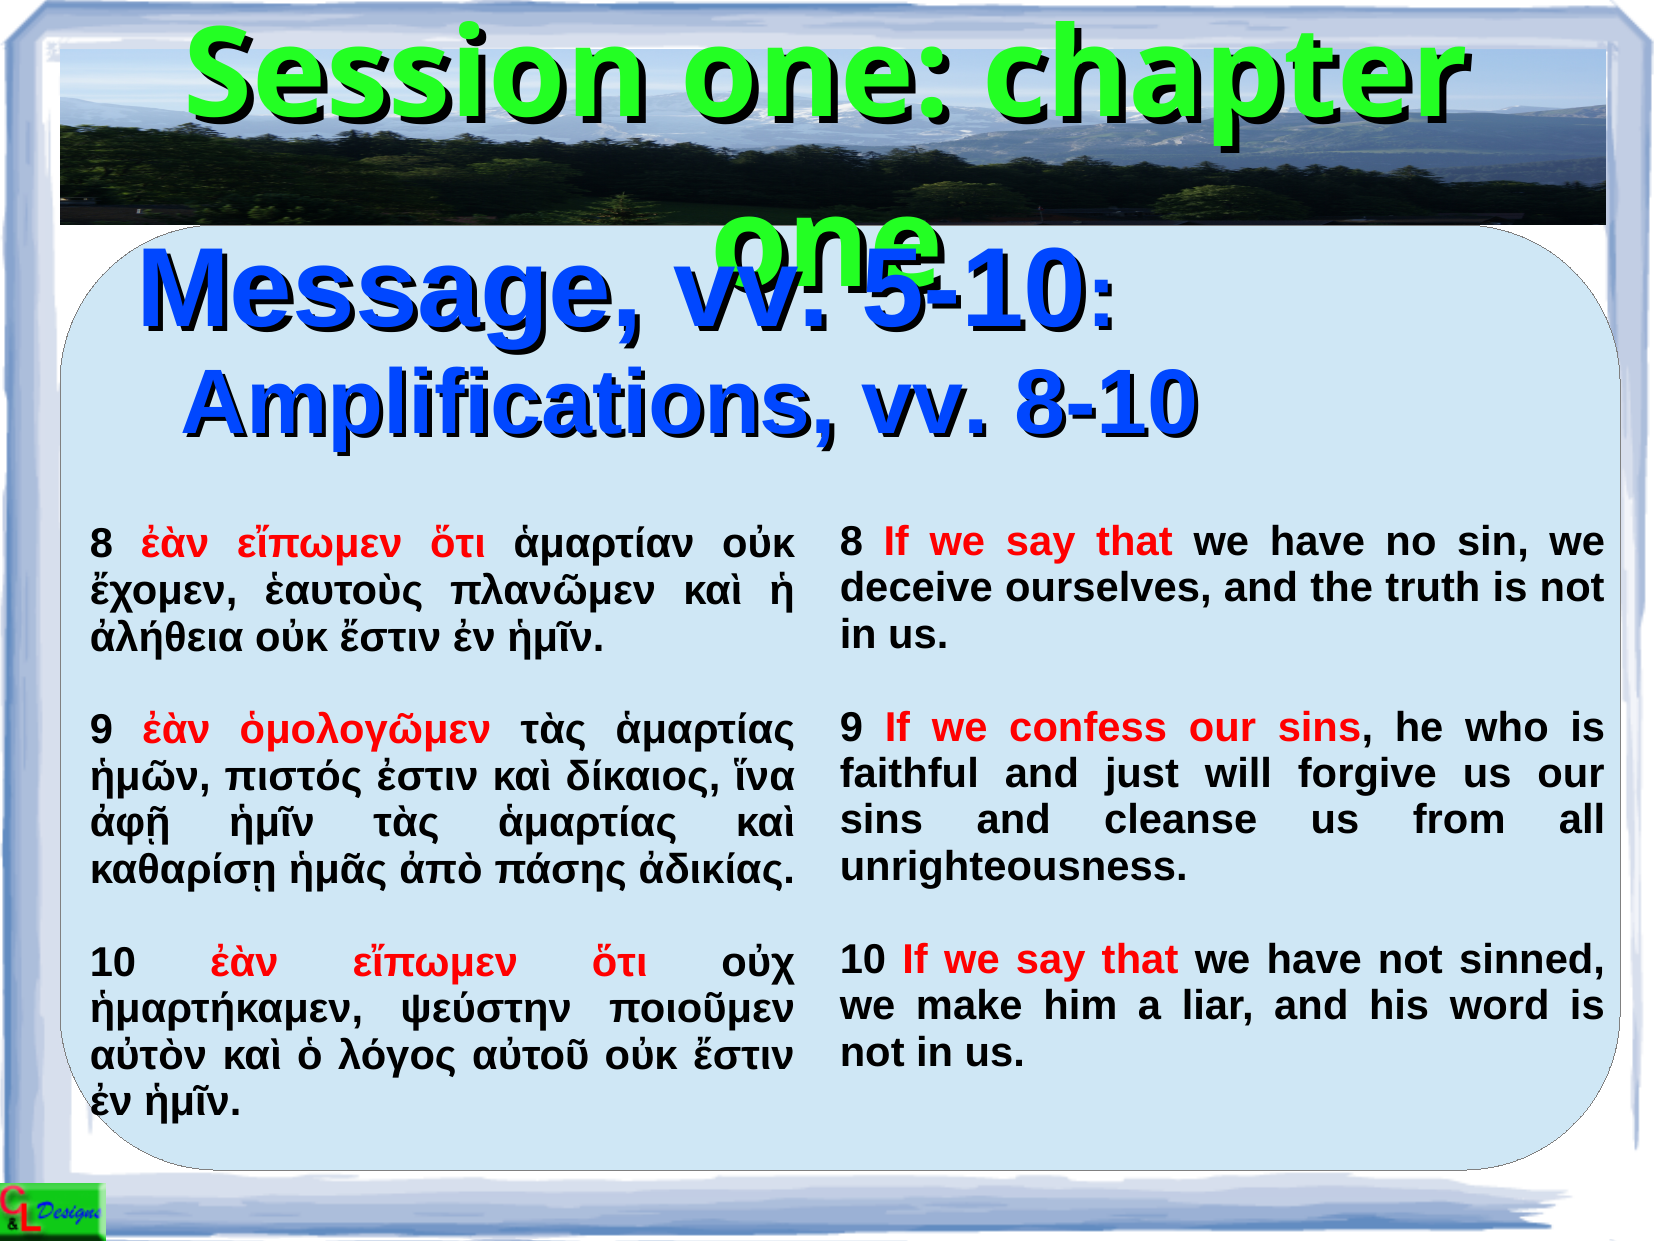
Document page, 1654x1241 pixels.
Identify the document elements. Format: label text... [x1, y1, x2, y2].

picture [0, 0, 1654, 1241]
subtitle Message, vv. 5-10: Amplifications, vv. 8-10 [105, 225, 1558, 454]
text_box [60, 257, 1621, 1171]
title Session one: chapter one [82, 49, 1571, 257]
text_box 8 ἐὰν εἴπωμεν ὅτι ἁμαρτίαν οὐκ ἔχομεν, ἑαυτοὺς πλανῶμεν καὶ ἡ ἀλήθεια οὐκ ἔστιν ἐν ἡμῖν. 9 ἐὰν ὁμολογῶμεν τὰς ἁμαρτίας ἡμῶν, πιστός ἐστιν καὶ δίκαιος, ἵνα ἀφῇ ἡμῖν τὰς ἁμαρτίας καὶ καθαρίσῃ ἡμᾶς ἀπὸ πάσης ἀδικίας. 10 ἐὰν εἴπωμεν ὅτι οὐχ ἡμαρτήκαμεν, ψεύστην ποιοῦμεν αὐτὸν καὶ ὁ λόγος αὐτοῦ οὐκ ἔστιν ἐν ἡμῖν. [75, 512, 811, 1145]
text_box 8 If we say that we have no sin, we deceive ourselves, and the truth is not in us. 9 If we confess our sins, he who is faithful and just will forgive us our sins and cleanse us from all unrighteousness. 10 If we say that we have not sinned, we make him a liar, and his word is not in us. [825, 510, 1621, 1095]
